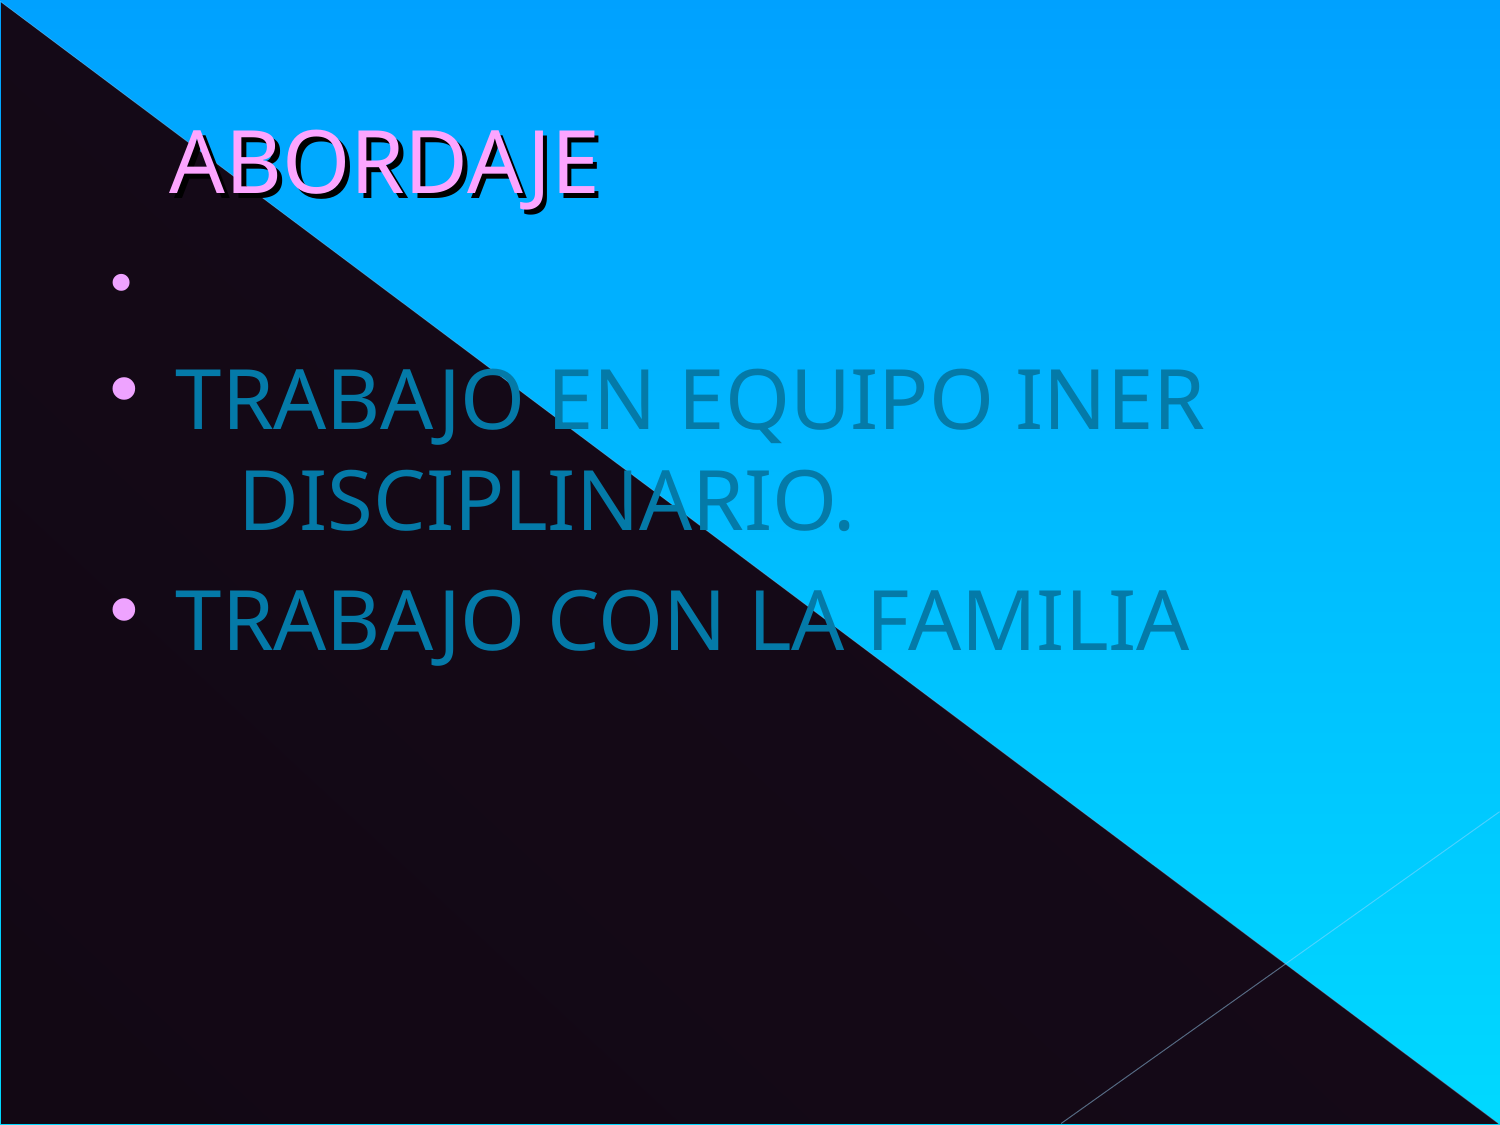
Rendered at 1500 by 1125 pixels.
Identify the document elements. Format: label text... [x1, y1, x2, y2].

title ABORDAJE [75, 43, 1426, 274]
list TRABAJO EN EQUIPO INER DISCIPLINARIO. TRABAJO CON LA FAMILIA [76, 243, 1427, 986]
